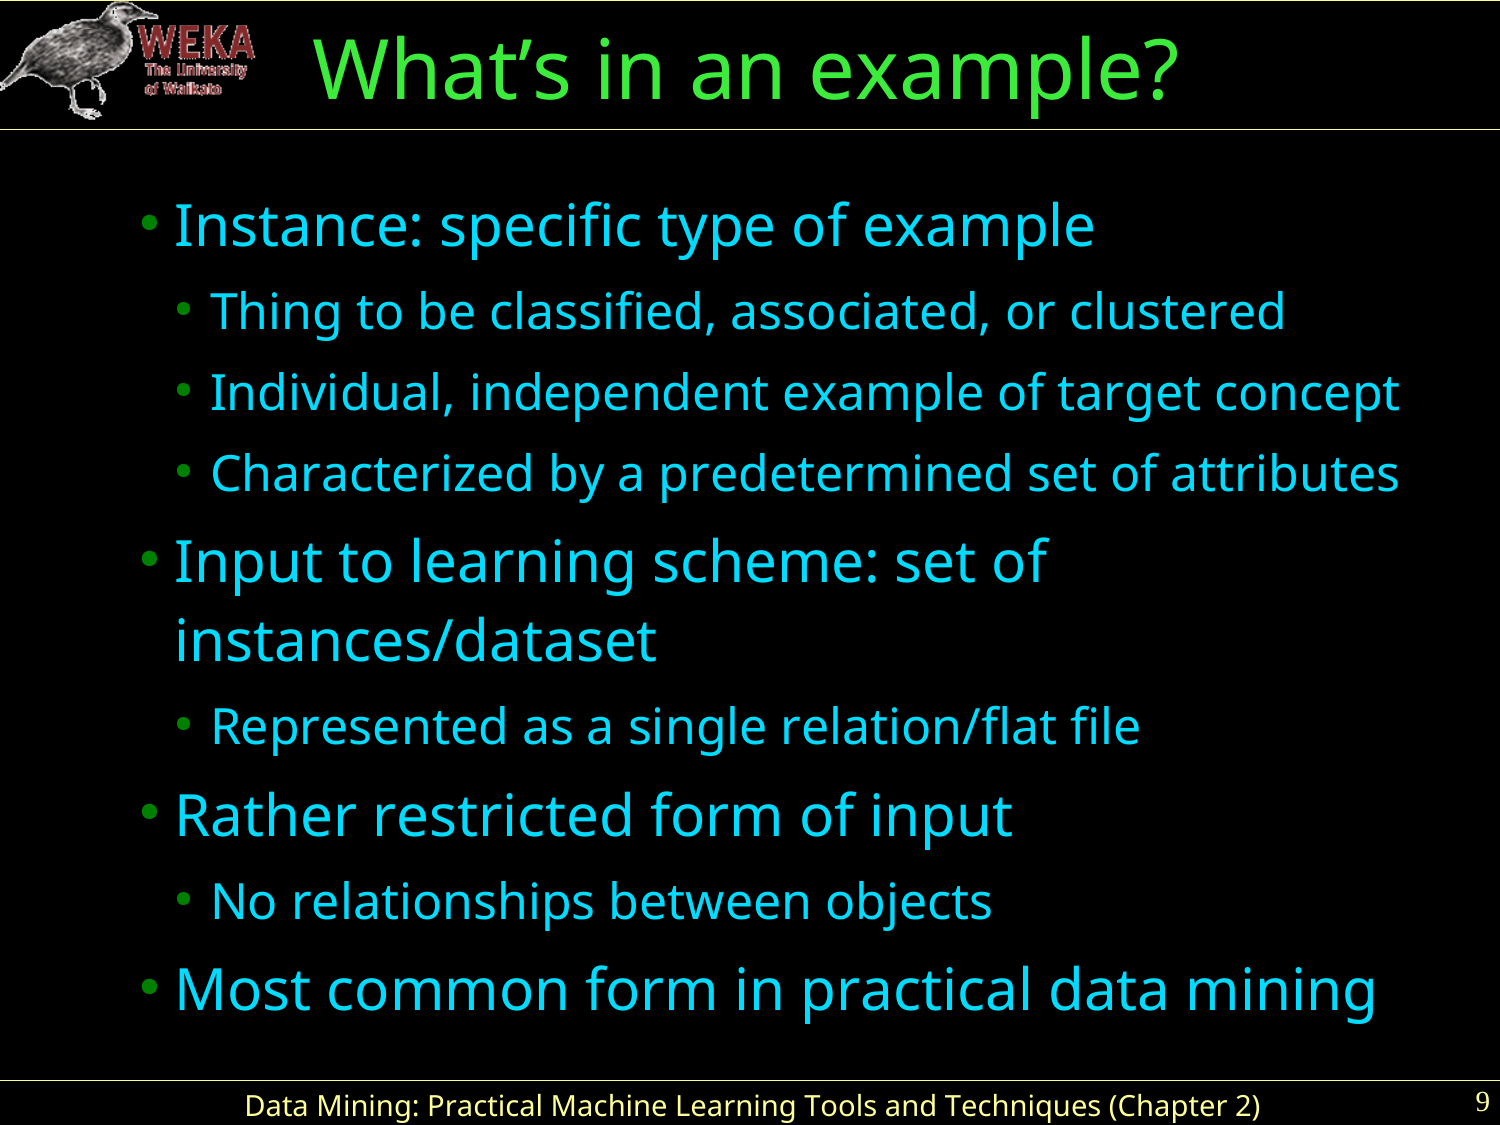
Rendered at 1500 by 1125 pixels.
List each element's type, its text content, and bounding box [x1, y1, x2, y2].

title What’s in an example? [297, 0, 1500, 148]
text_box Instance: specific type of example Thing to be classified, associated, or clustered Individual, independent example of target concept Characterized by a predetermined set of attributes Input to learning scheme: set of instances/dataset Represented as a single relation/flat file Rather restricted form of input No relationships between objects Most common form in practical data mining [88, 177, 1447, 853]
picture [0, 1, 266, 129]
